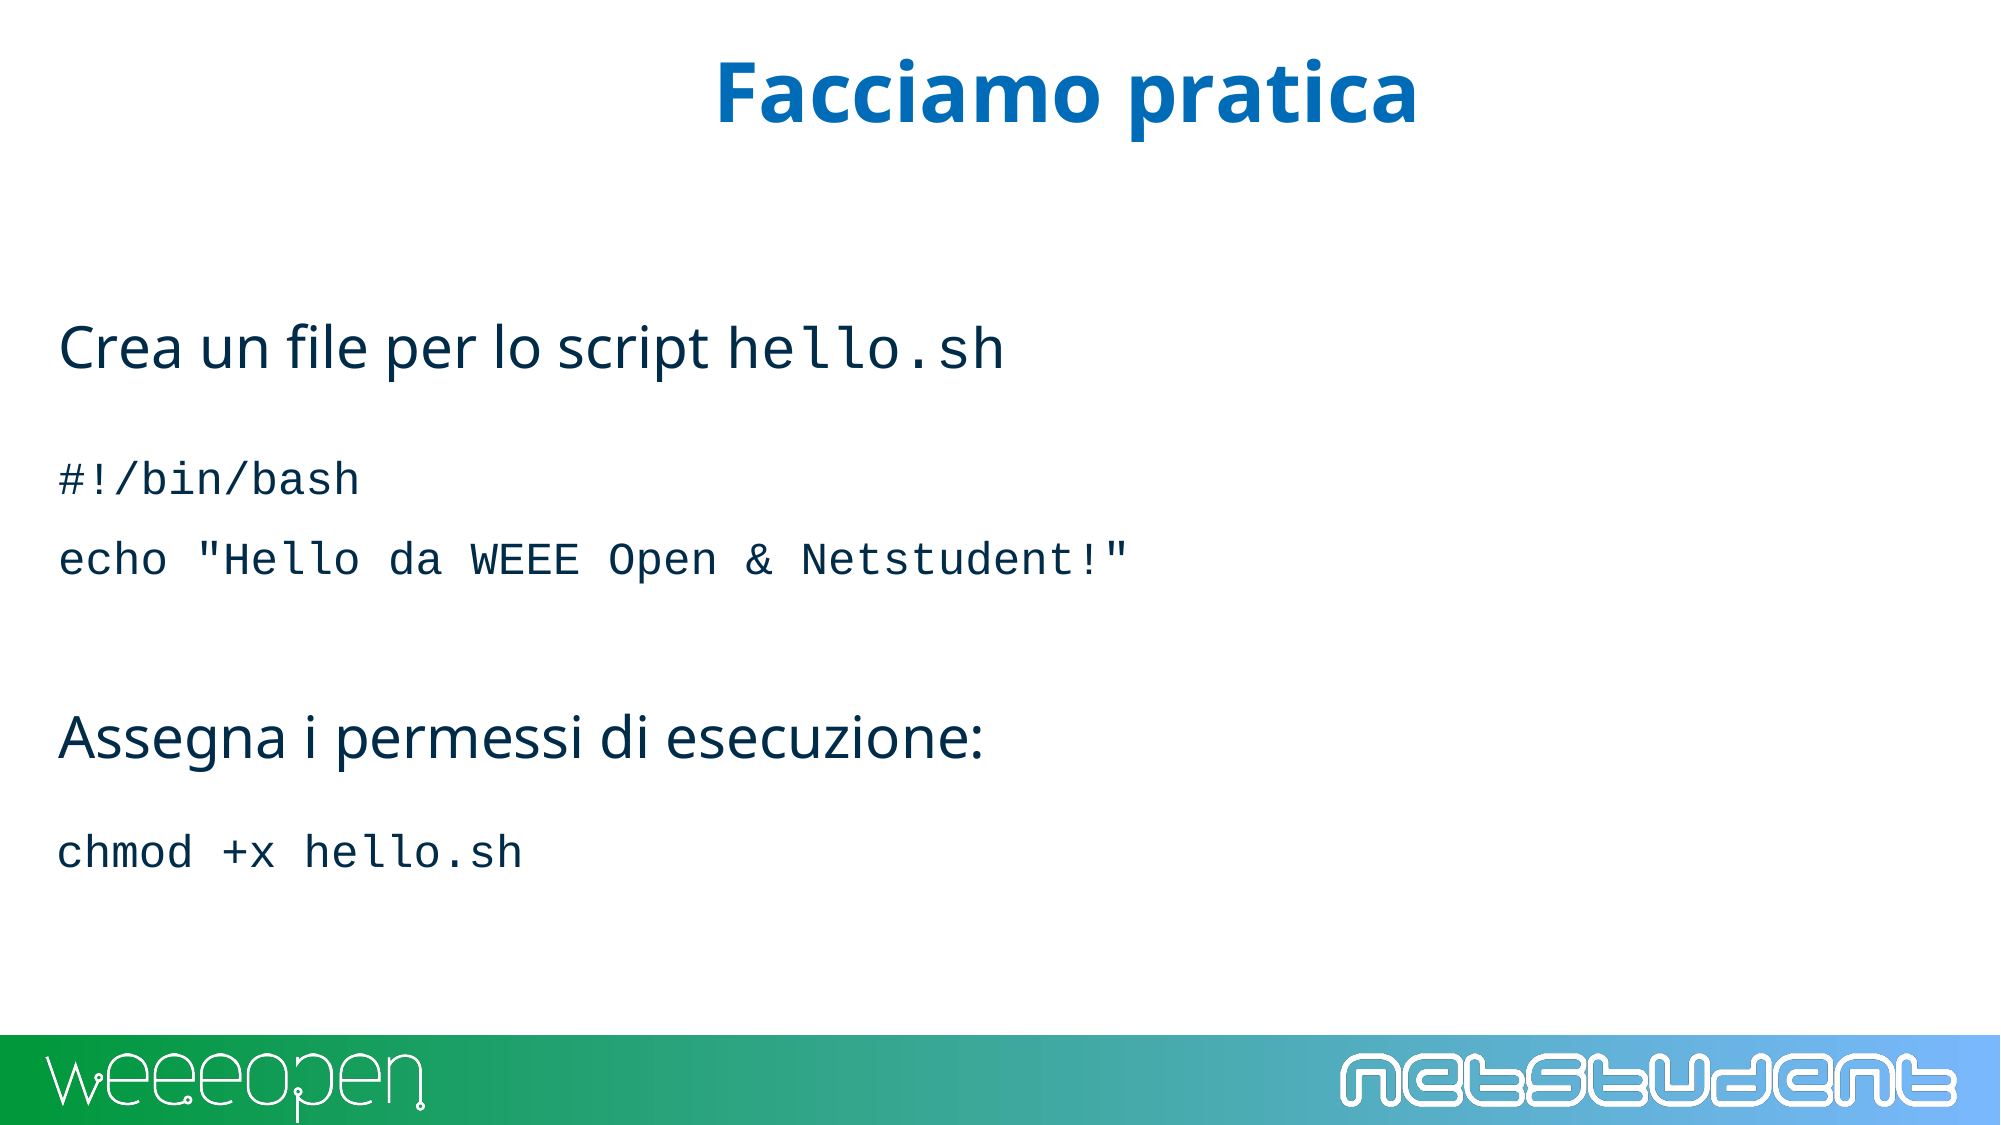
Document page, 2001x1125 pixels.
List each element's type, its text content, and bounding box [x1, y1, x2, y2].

text_box #!/bin/bash [58, 456, 509, 509]
text_box Assegna i permessi di esecuzione: [58, 696, 799, 770]
text_box Crea un file per lo script hello.sh [58, 306, 876, 385]
picture [1340, 1053, 1957, 1107]
text_box echo "Hello da WEEE Open & Netstudent!" [58, 536, 1130, 589]
picture [45, 1053, 425, 1123]
text_box [0, 0, 2000, 1125]
text_box chmod +x hello.sh [56, 829, 524, 882]
text_box Facciamo pratica [713, 33, 1287, 139]
